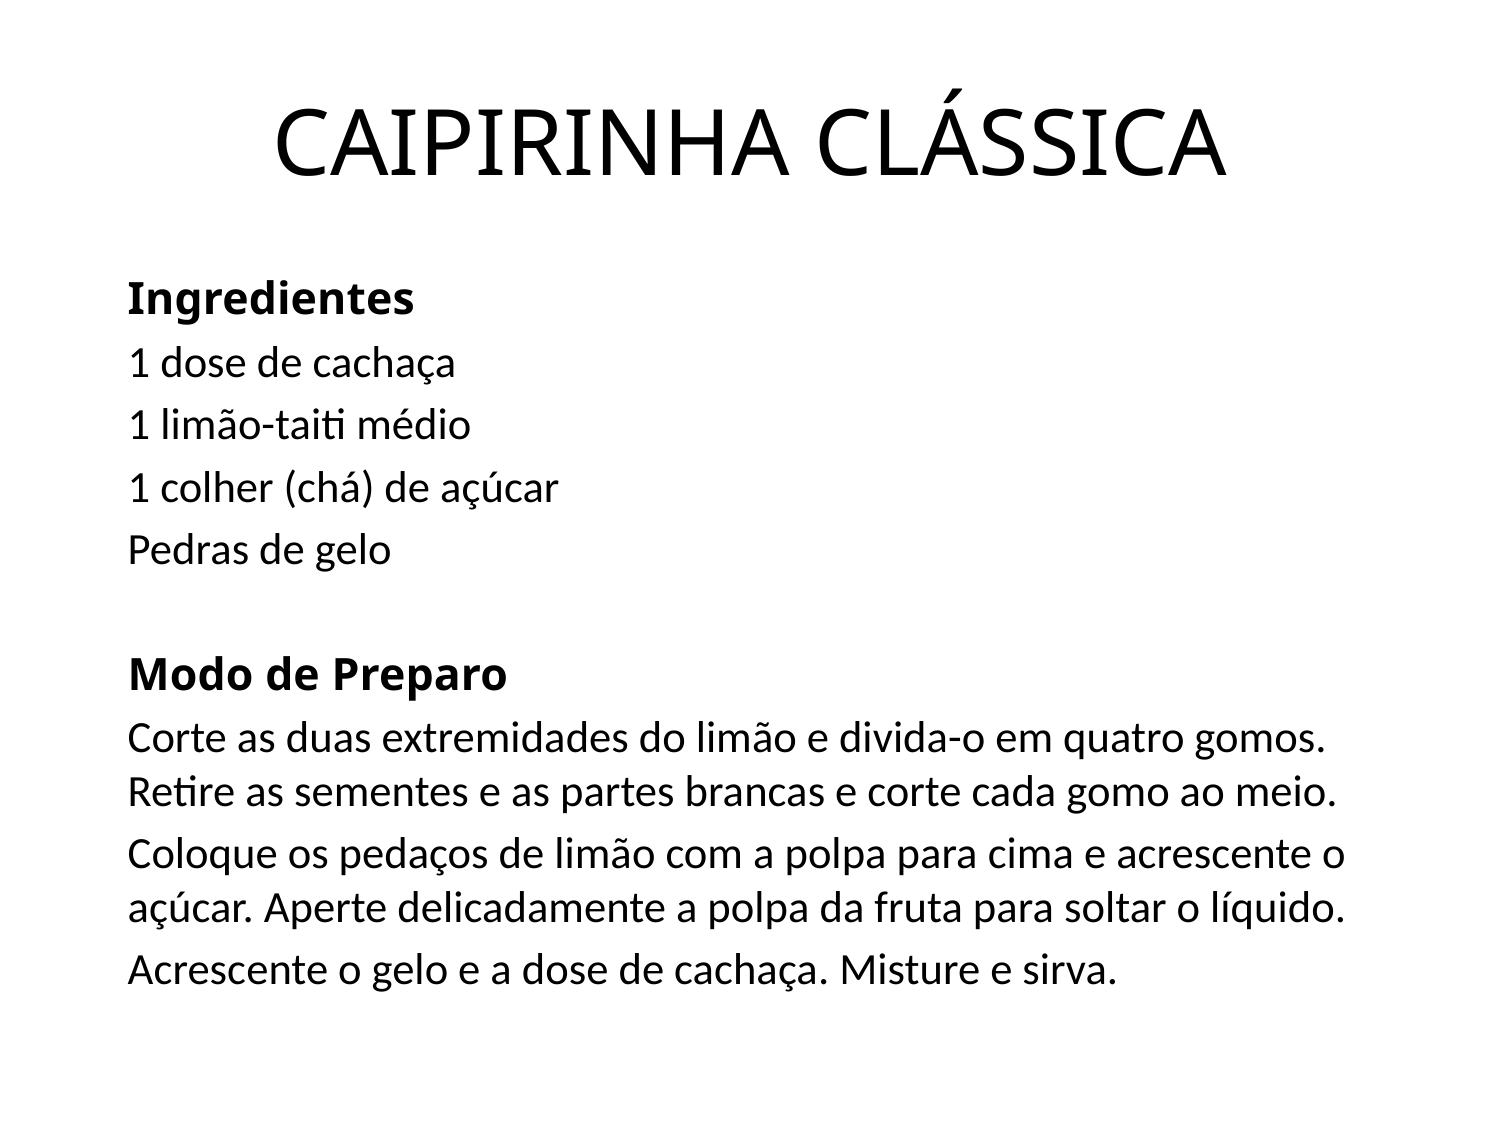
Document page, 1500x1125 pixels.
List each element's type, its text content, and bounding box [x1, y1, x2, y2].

list Ingredientes 1 dose de cachaça 1 limão-taiti médio 1 colher (chá) de açúcar Pedras de gelo Modo de Preparo Corte as duas extremidades do limão e divida-o em quatro gomos. Retire as sementes e as partes brancas e corte cada gomo ao meio. Coloque os pedaços de limão com a polpa para cima e acrescente o açúcar. Aperte delicadamente a polpa da fruta para soltar o líquido. Acrescente o gelo e a dose de cachaça. Misture e sirva. [75, 262, 1425, 1005]
title CAIPIRINHA CLÁSSICA [75, 45, 1425, 233]
